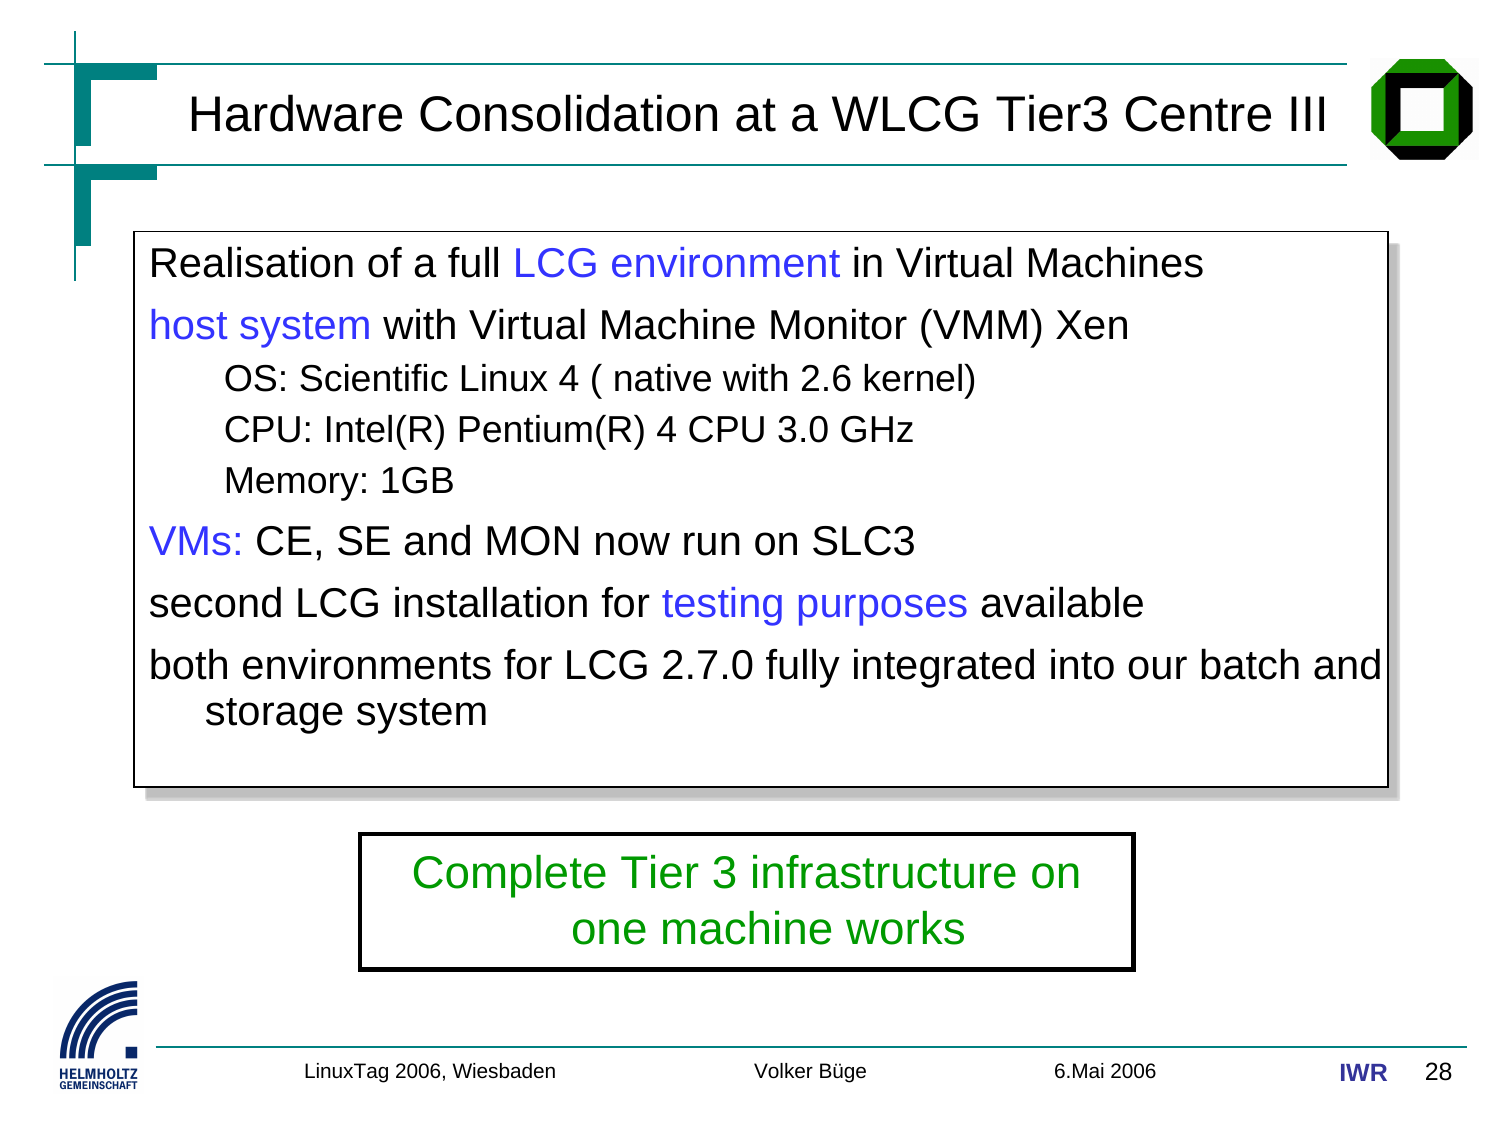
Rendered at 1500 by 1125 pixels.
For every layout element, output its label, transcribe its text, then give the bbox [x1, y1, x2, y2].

title Hardware Consolidation at a WLCG Tier3 Centre III [171, 53, 1347, 165]
text_box Complete Tier 3 infrastructure on one machine works [360, 834, 1134, 970]
list Realisation of a full LCG environment in Virtual Machines host system with Virtual Machine Monitor (VMM) Xen OS: Scientific Linux 4 ( native with 2.6 kernel) CPU: Intel(R) Pentium(R) 4 CPU 3.0 GHz Memory: 1GB VMs: CE, SE and MON now run on SLC3 second LCG installation for testing purposes available both environments for LCG 2.7.0 fully integrated into our batch and storage system [134, 231, 1447, 811]
picture [1370, 58, 1479, 160]
